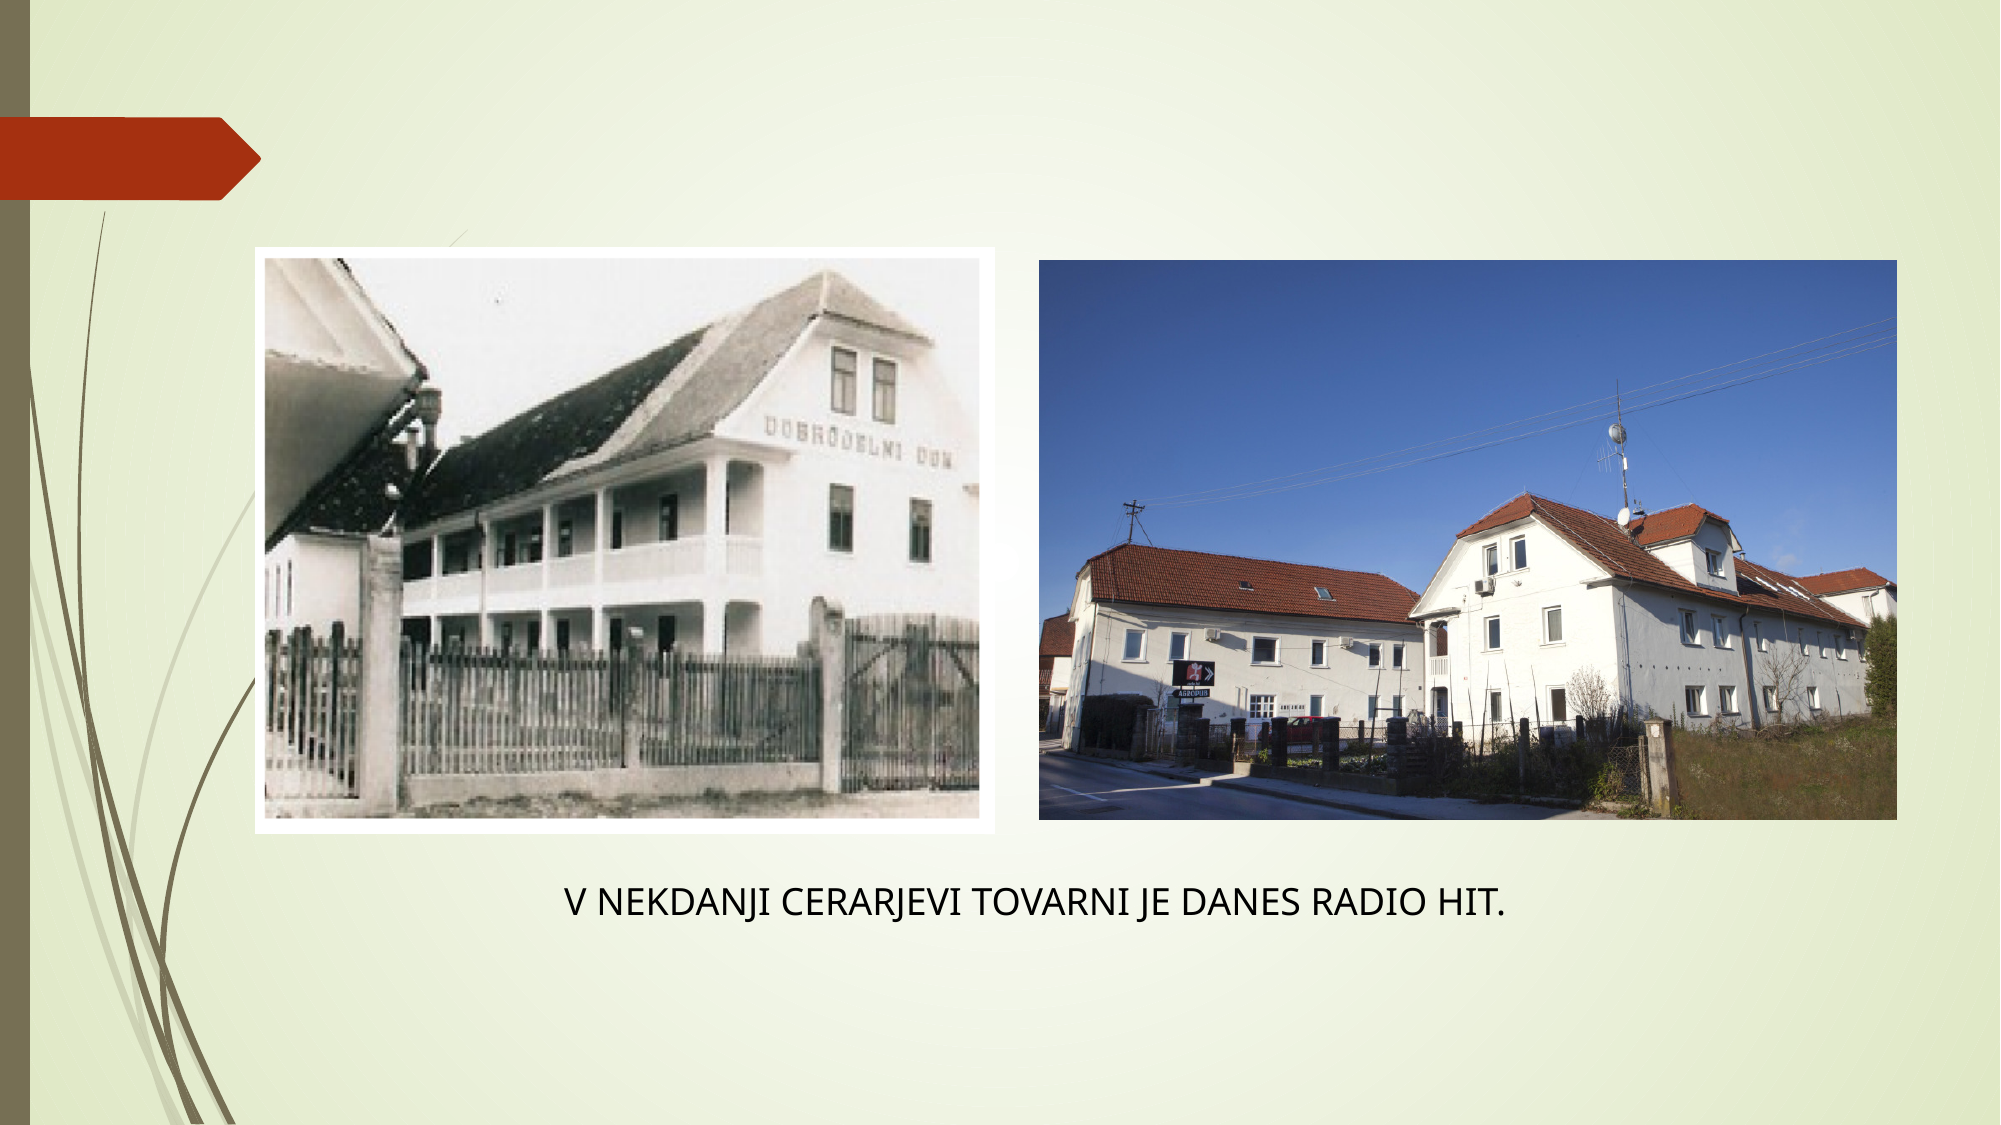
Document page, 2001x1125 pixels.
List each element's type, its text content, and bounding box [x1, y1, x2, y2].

picture [255, 247, 995, 834]
picture [1039, 260, 1897, 820]
text_box V NEKDANJI CERARJEVI TOVARNI JE DANES RADIO HIT. [549, 870, 1897, 931]
